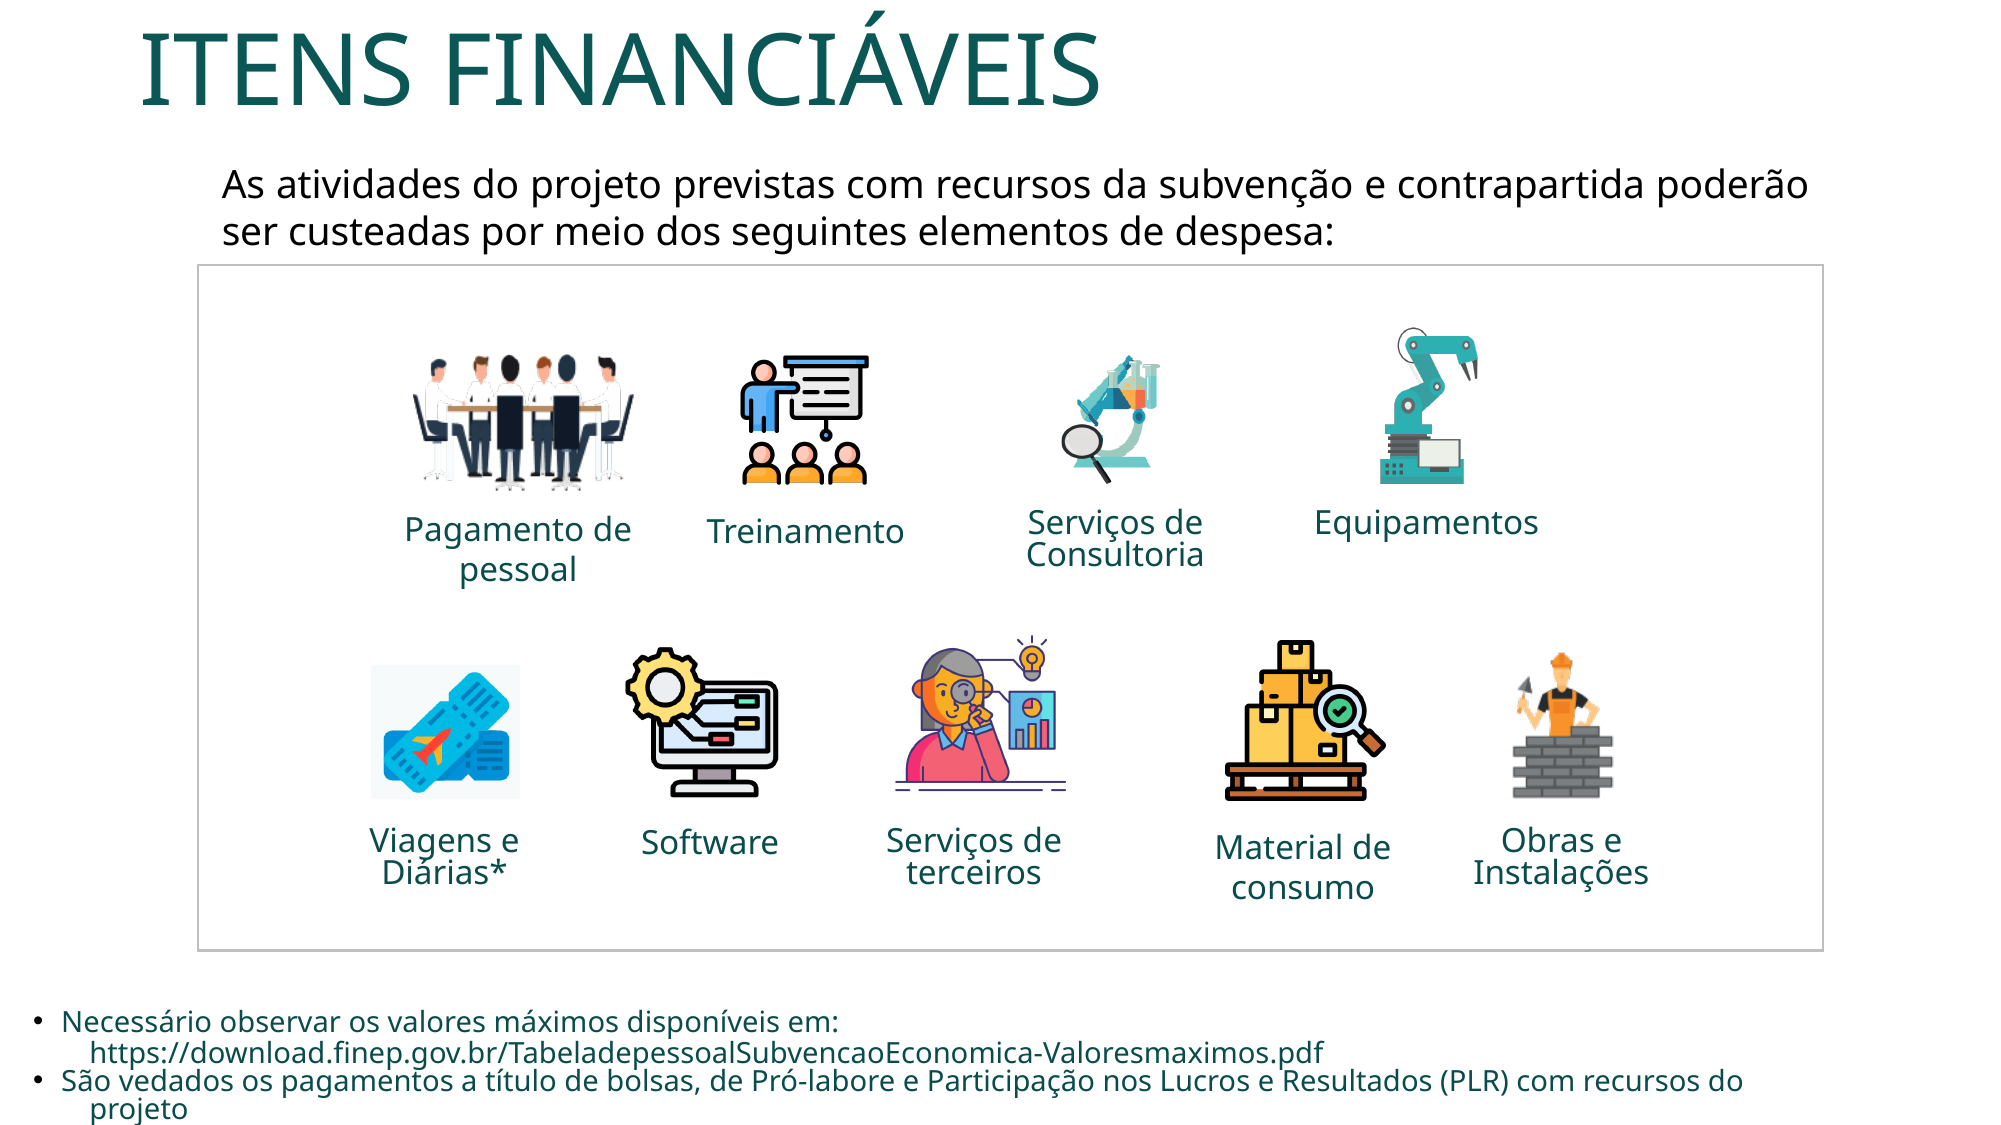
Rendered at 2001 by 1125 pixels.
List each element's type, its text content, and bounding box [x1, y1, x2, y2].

text_box Serviços de Consultoria [934, 501, 1297, 582]
picture [1369, 315, 1488, 500]
picture [1058, 352, 1166, 484]
text_box Material de consumo [1134, 819, 1472, 914]
text_box Necessário observar os valores máximos disponíveis em: https://download.finep.gov.br/TabeladepessoalSubvencaoEconomica-Valoresmaximos.pdf São vedados os pagamentos a título de bolsas, de Pró-labore e Participação nos Lucros e Resultados (PLR) com recursos do projeto [18, 1002, 1861, 1125]
picture [891, 624, 1070, 802]
text_box [198, 265, 1823, 950]
text_box Obras e Instalações [1410, 820, 1713, 899]
picture [1486, 640, 1626, 801]
picture [623, 643, 780, 801]
picture [371, 665, 520, 799]
text_box ITENS FINANCIÁVEIS [124, 0, 1843, 135]
text_box Equipamentos [1297, 502, 1568, 549]
text_box Pagamento de pessoal [362, 501, 675, 596]
text_box Serviços de terceiros [840, 820, 1109, 899]
text_box Treinamento [675, 503, 934, 558]
text_box Viagens e Diárias* [310, 820, 579, 899]
text_box Software [579, 821, 840, 868]
picture [413, 354, 635, 492]
picture [736, 351, 873, 489]
text_box As atividades do projeto previstas com recursos da subvenção e contrapartida poderão ser custeadas por meio dos seguintes elementos de despesa: [206, 152, 1862, 262]
picture [1225, 640, 1386, 801]
